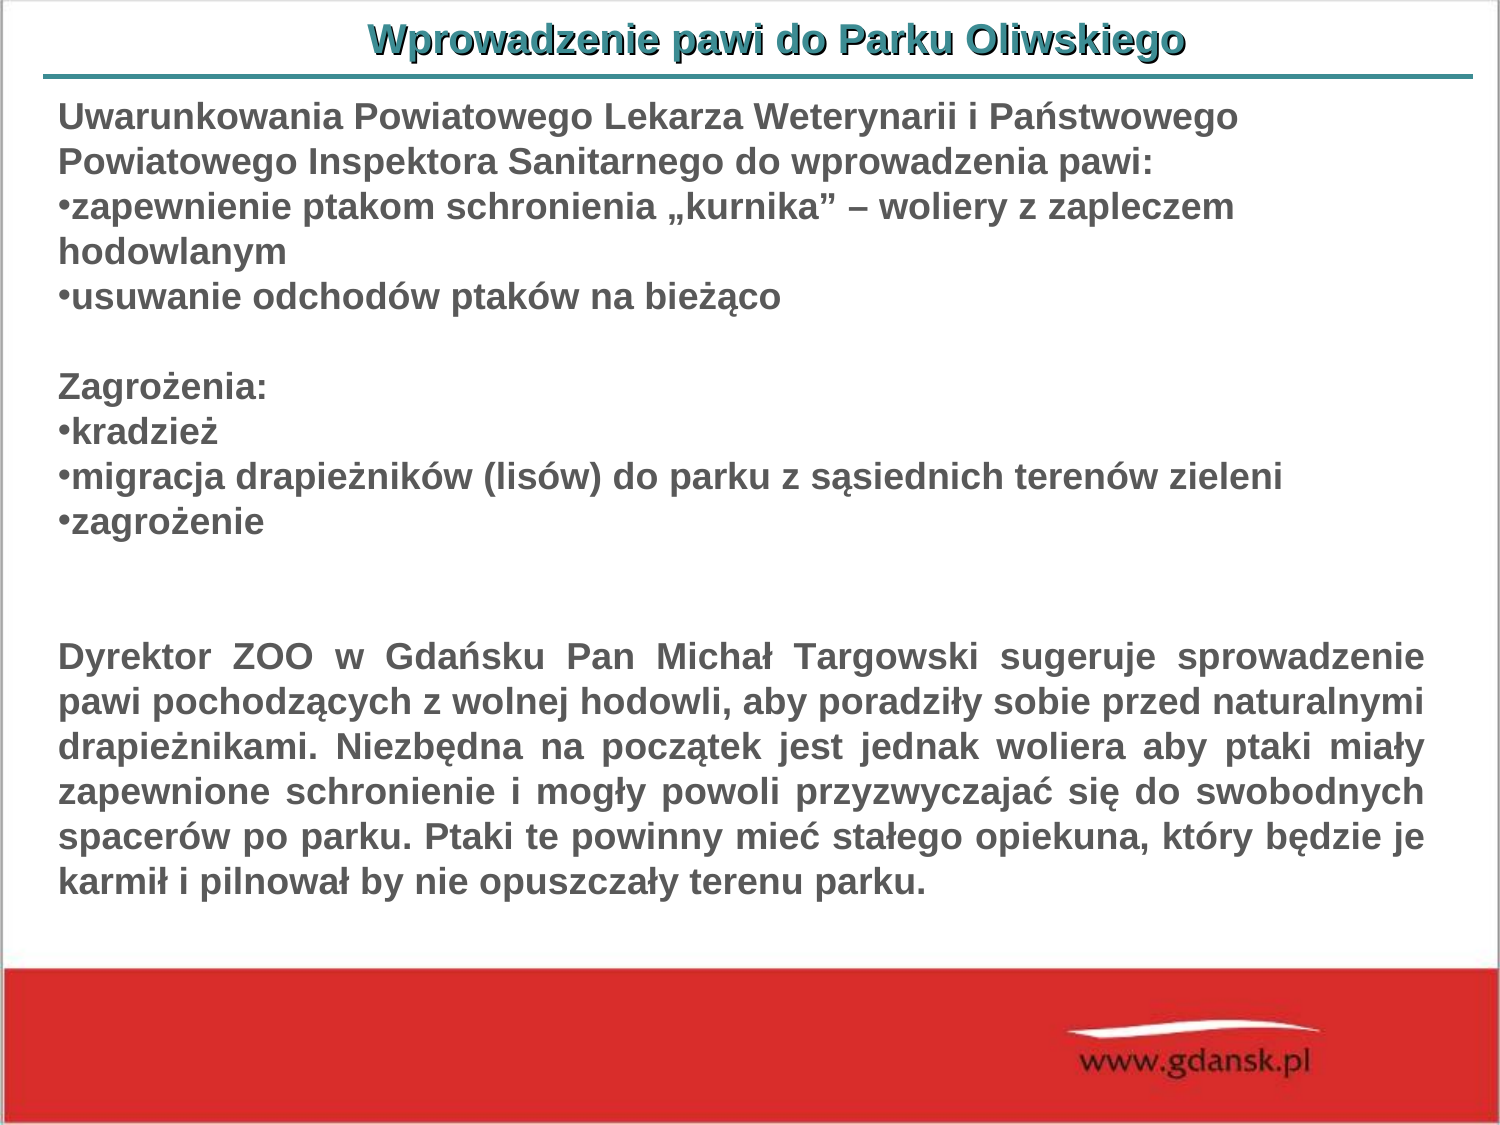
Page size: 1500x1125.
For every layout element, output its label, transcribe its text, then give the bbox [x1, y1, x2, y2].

text_box Uwarunkowania Powiatowego Lekarza Weterynarii i Państwowego Powiatowego Inspektora Sanitarnego do wprowadzenia pawi: zapewnienie ptakom schronienia „kurnika” – woliery z zapleczem hodowlanym usuwanie odchodów ptaków na bieżąco Zagrożenia: kradzież migracja drapieżników (lisów) do parku z sąsiednich terenów zieleni zagrożenie dla mieszkańców pojawieniem się lisów w parku Dyrektor ZOO w Gdańsku Pan Michał Targowski sugeruje sprowadzenie pawi pochodzących z wolnej hodowli, aby poradziły sobie przed naturalnymi drapieżnikami. Niezbędna na początek jest jednak woliera aby ptaki miały zapewnione schronienie i mogły powoli przyzwyczajać się do swobodnych spacerów po parku. Ptaki te powinny mieć stałego opiekuna, który będzie je karmił i pilnował by nie opuszczały terenu parku. [43, 84, 1441, 1125]
picture [0, 0, 1500, 1125]
text_box Wprowadzenie pawi do Parku Oliwskiego [53, 14, 1500, 70]
